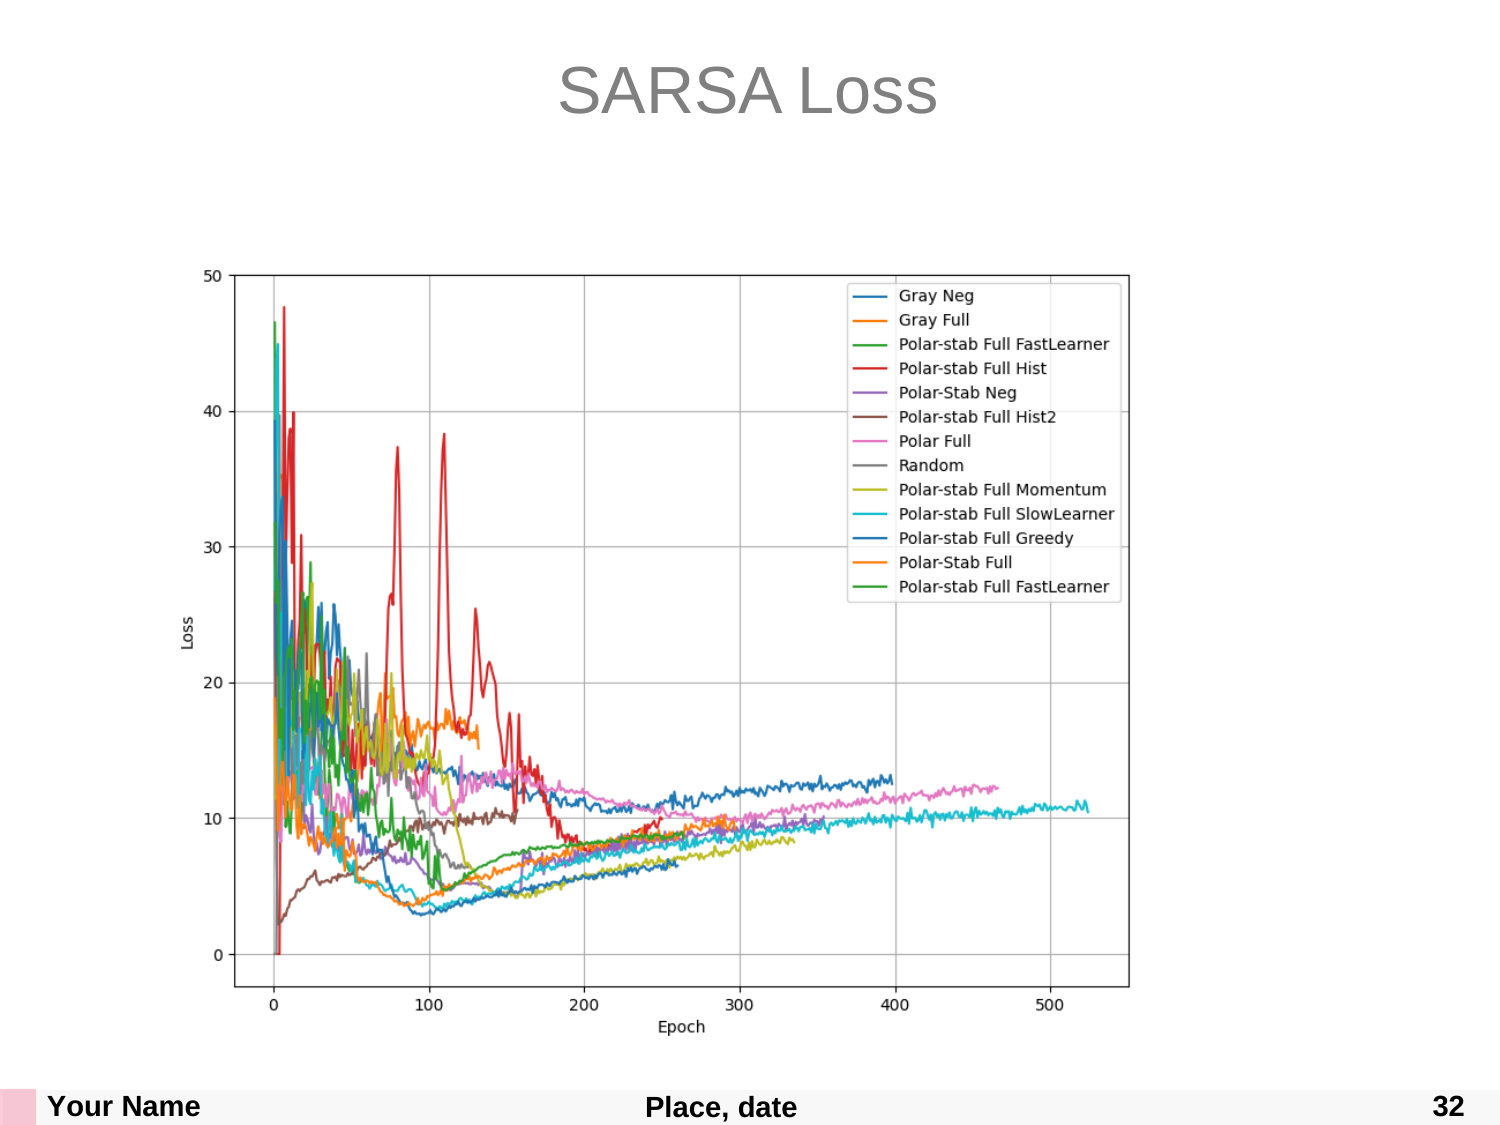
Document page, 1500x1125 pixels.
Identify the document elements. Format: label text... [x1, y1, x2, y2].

title SARSA Loss [79, 25, 1417, 149]
picture [90, 164, 1244, 1088]
